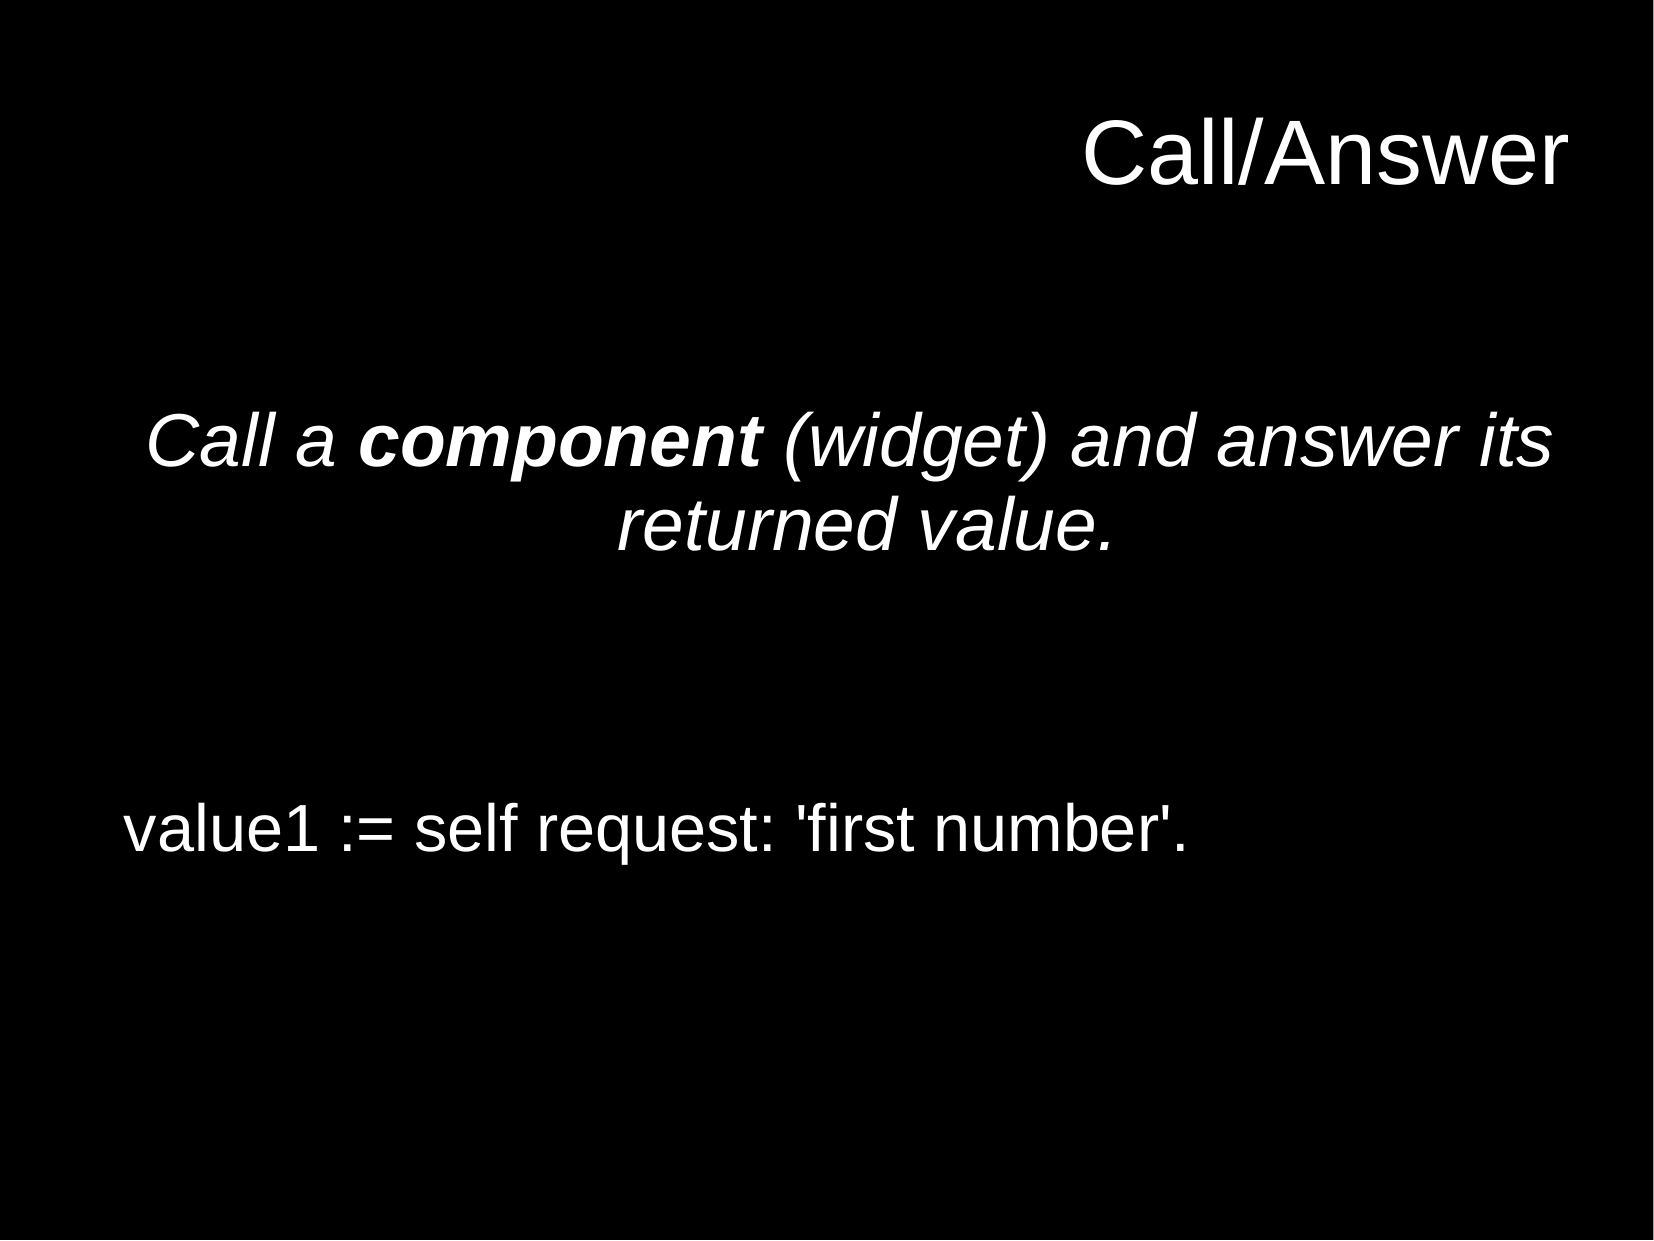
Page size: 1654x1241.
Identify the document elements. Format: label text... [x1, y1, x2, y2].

title Call/Answer [82, 49, 1571, 257]
subtitle Call a component (widget) and answer its returned value. value1 := self request: 'first number'. [88, 367, 1577, 897]
